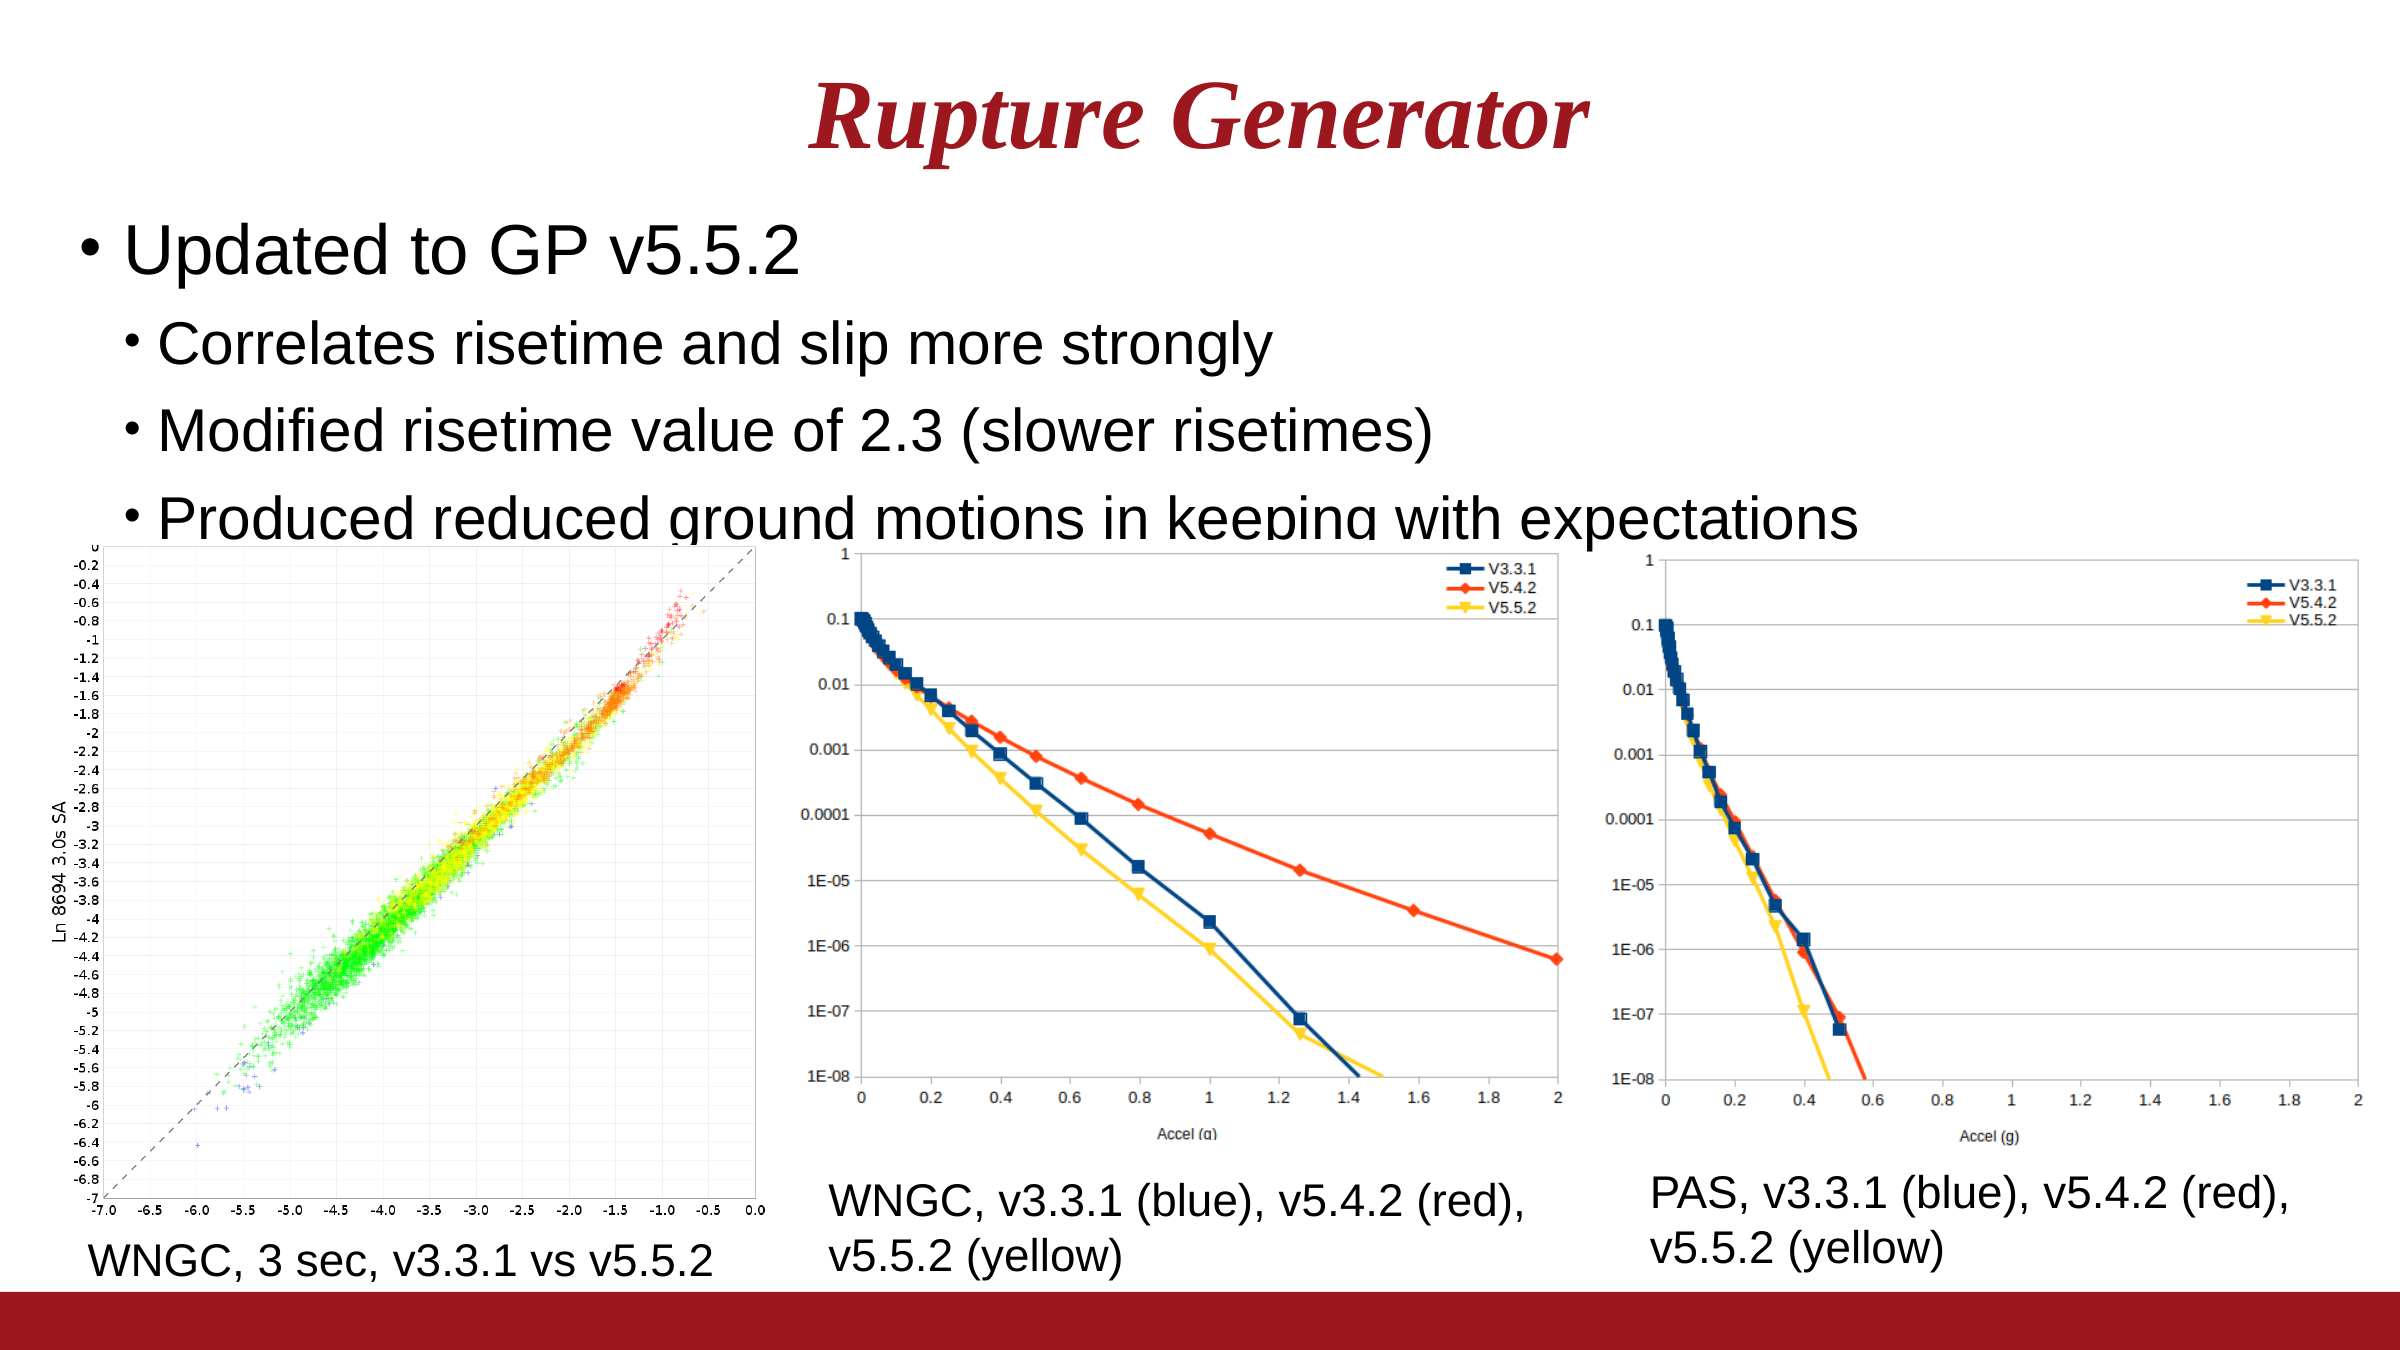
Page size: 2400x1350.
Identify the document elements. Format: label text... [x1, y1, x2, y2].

picture [1599, 546, 2385, 1155]
text_box Updated to GP v5.5.2 Correlates risetime and slip more strongly Modified risetime value of 2.3 (slower risetimes) Produced reduced ground motions in keeping with expectations [59, 195, 2341, 1260]
text_box WNGC, 3 sec, v3.3.1 vs v5.5.2 [72, 1223, 813, 1290]
text_box PAS, v3.3.1 (blue), v5.4.2 (red), v5.5.2 (yellow) [1634, 1154, 2367, 1282]
text_box WNGC, v3.3.1 (blue), v5.4.2 (red), v5.5.2 (yellow) [813, 1163, 1545, 1290]
picture [792, 539, 1585, 1140]
text_box Rupture Generator [59, 53, 2341, 180]
picture [46, 545, 779, 1218]
